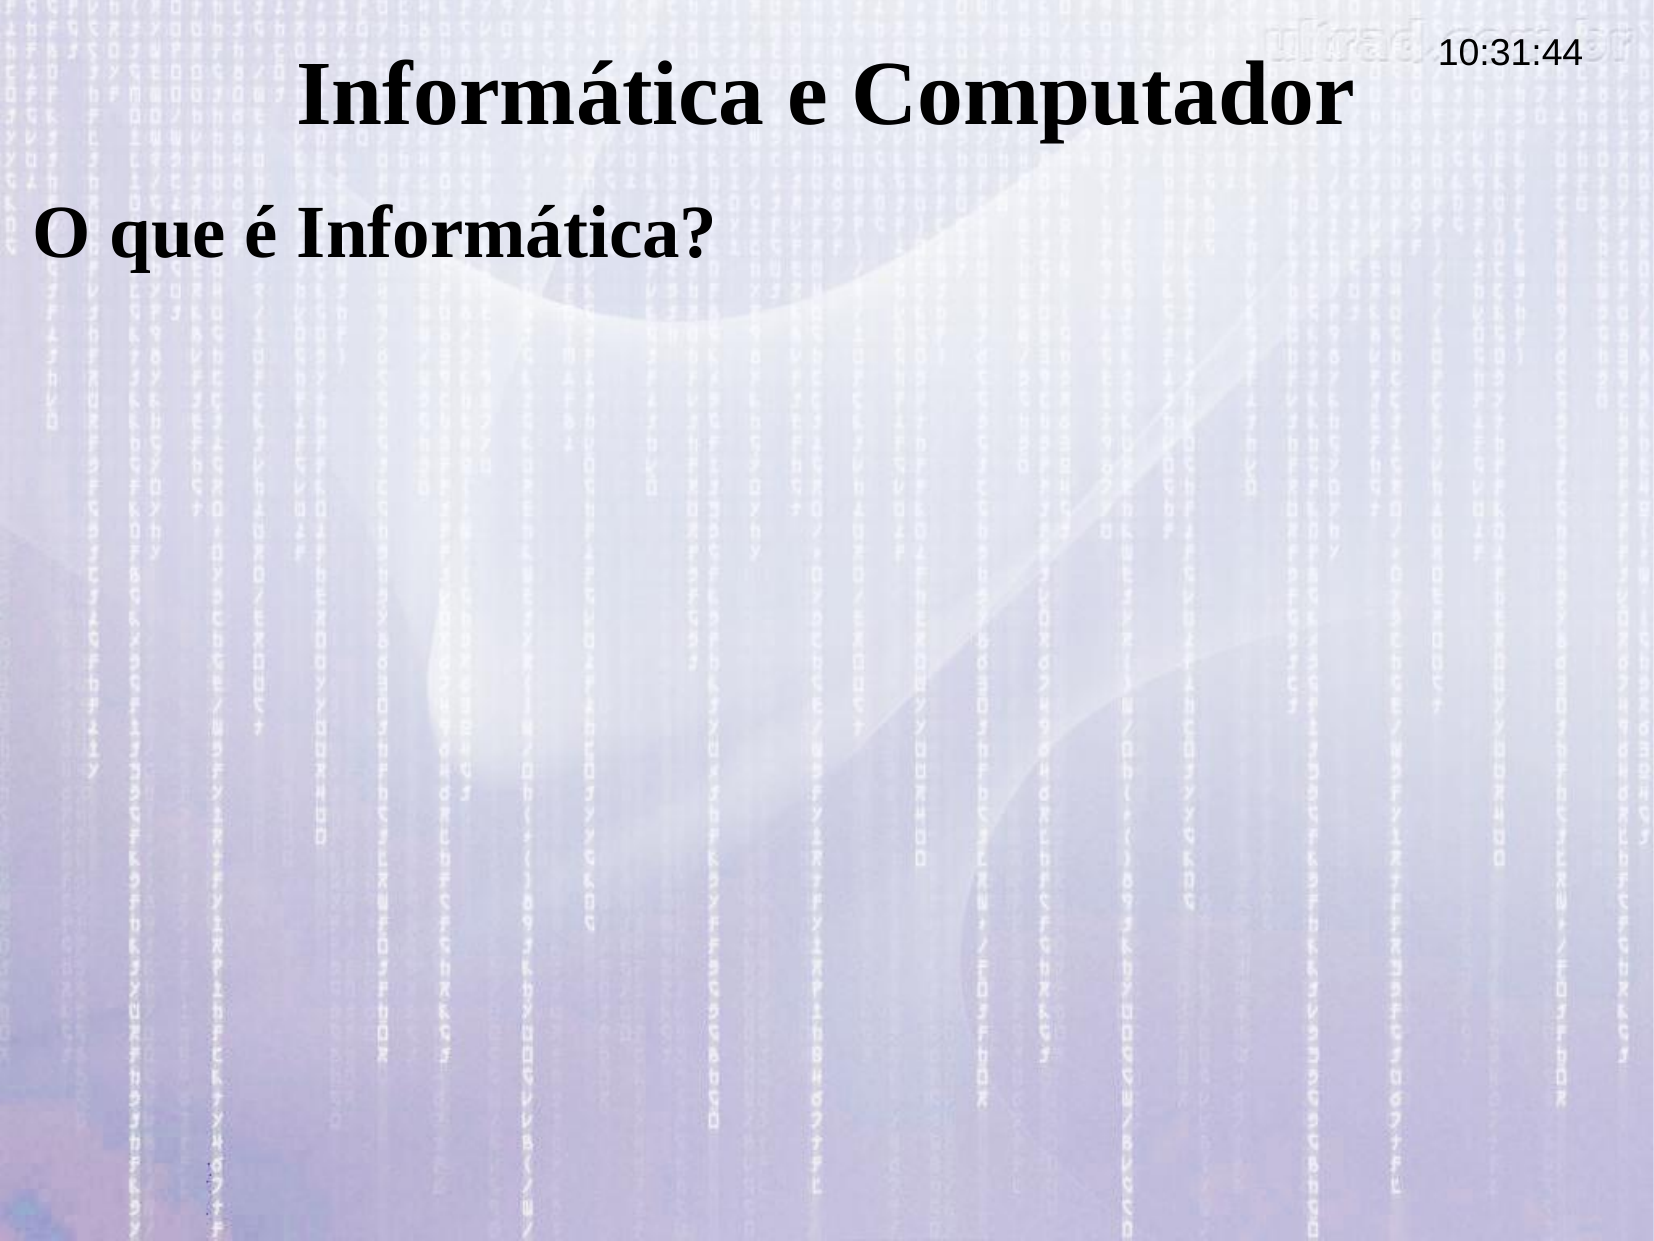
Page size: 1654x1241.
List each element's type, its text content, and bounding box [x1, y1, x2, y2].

text_box Informática e Computador [29, 35, 1625, 171]
picture [0, 0, 1654, 1241]
text_box 11:21:03 [1423, 23, 1631, 94]
text_box O que é Informática? [17, 183, 1625, 387]
